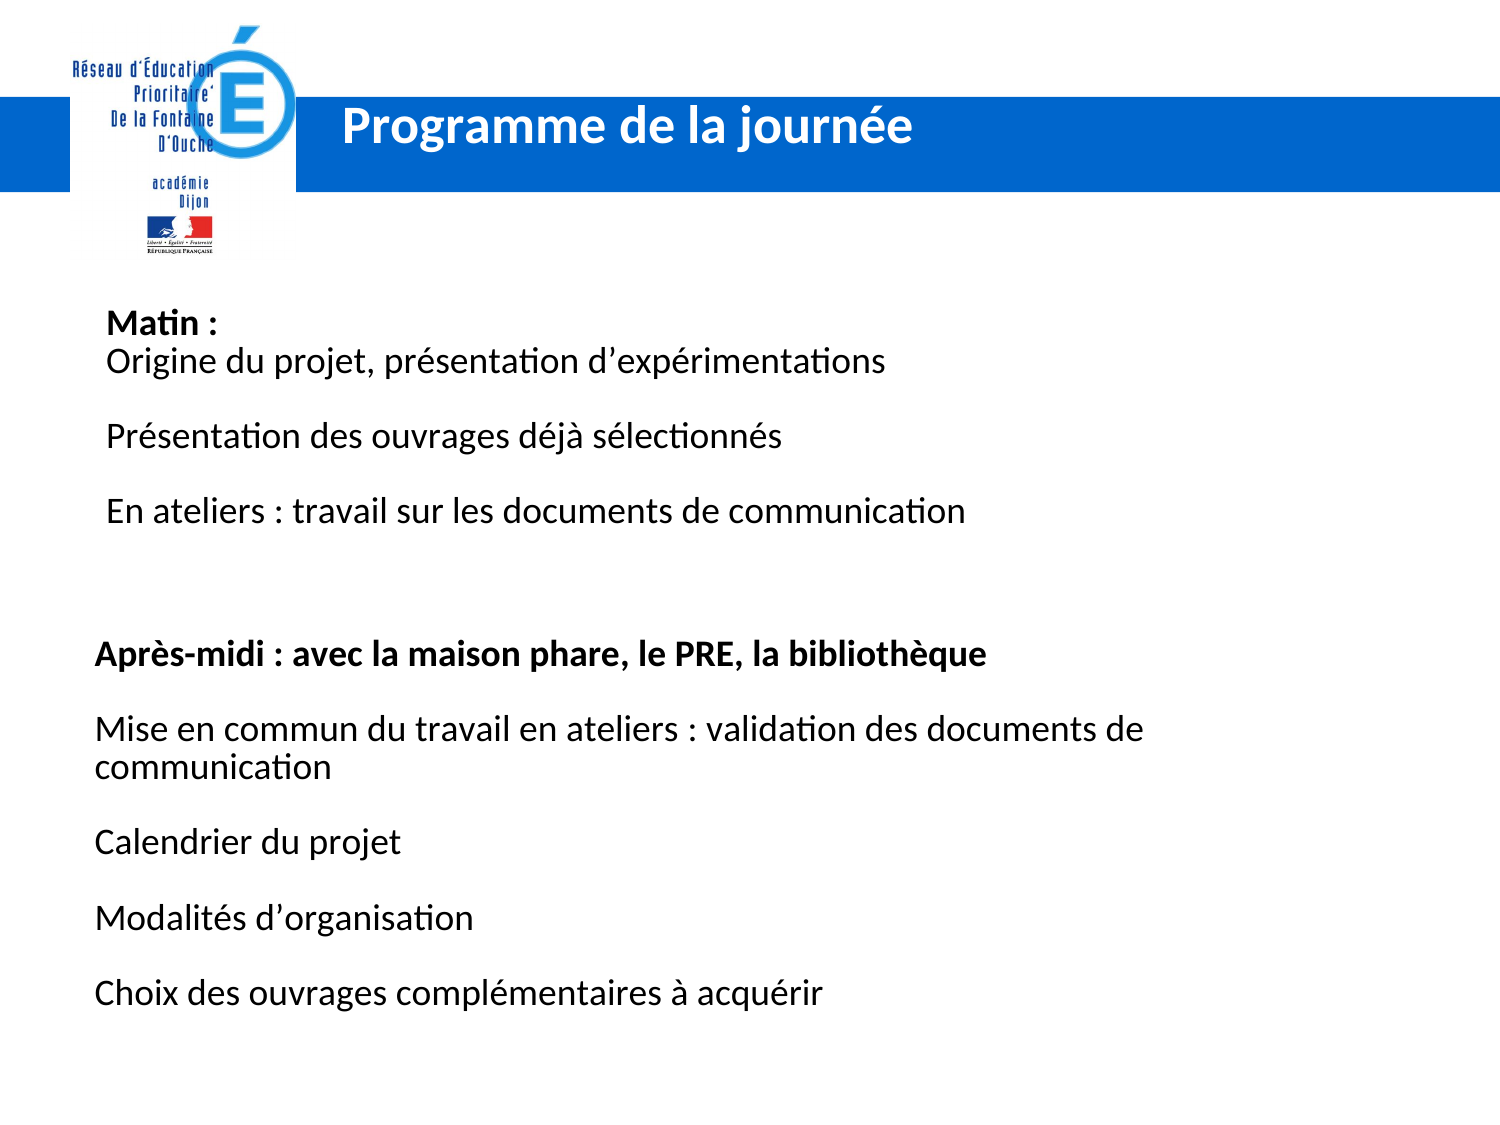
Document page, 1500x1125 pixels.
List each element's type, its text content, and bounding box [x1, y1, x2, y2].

text_box Programme de la journée [342, 103, 1347, 234]
text_box Matin : Origine du projet, présentation d’expérimentations Présentation des ouvrages déjà sélectionnés En ateliers : travail sur les documents de communication [106, 307, 1347, 623]
picture [70, 23, 296, 260]
text_box Après-midi : avec la maison phare, le PRE, la bibliothèque Mise en commun du travail en ateliers : validation des documents de communication Calendrier du projet Modalités d’organisation Choix des ouvrages complémentaires à acquérir [94, 637, 1335, 1088]
